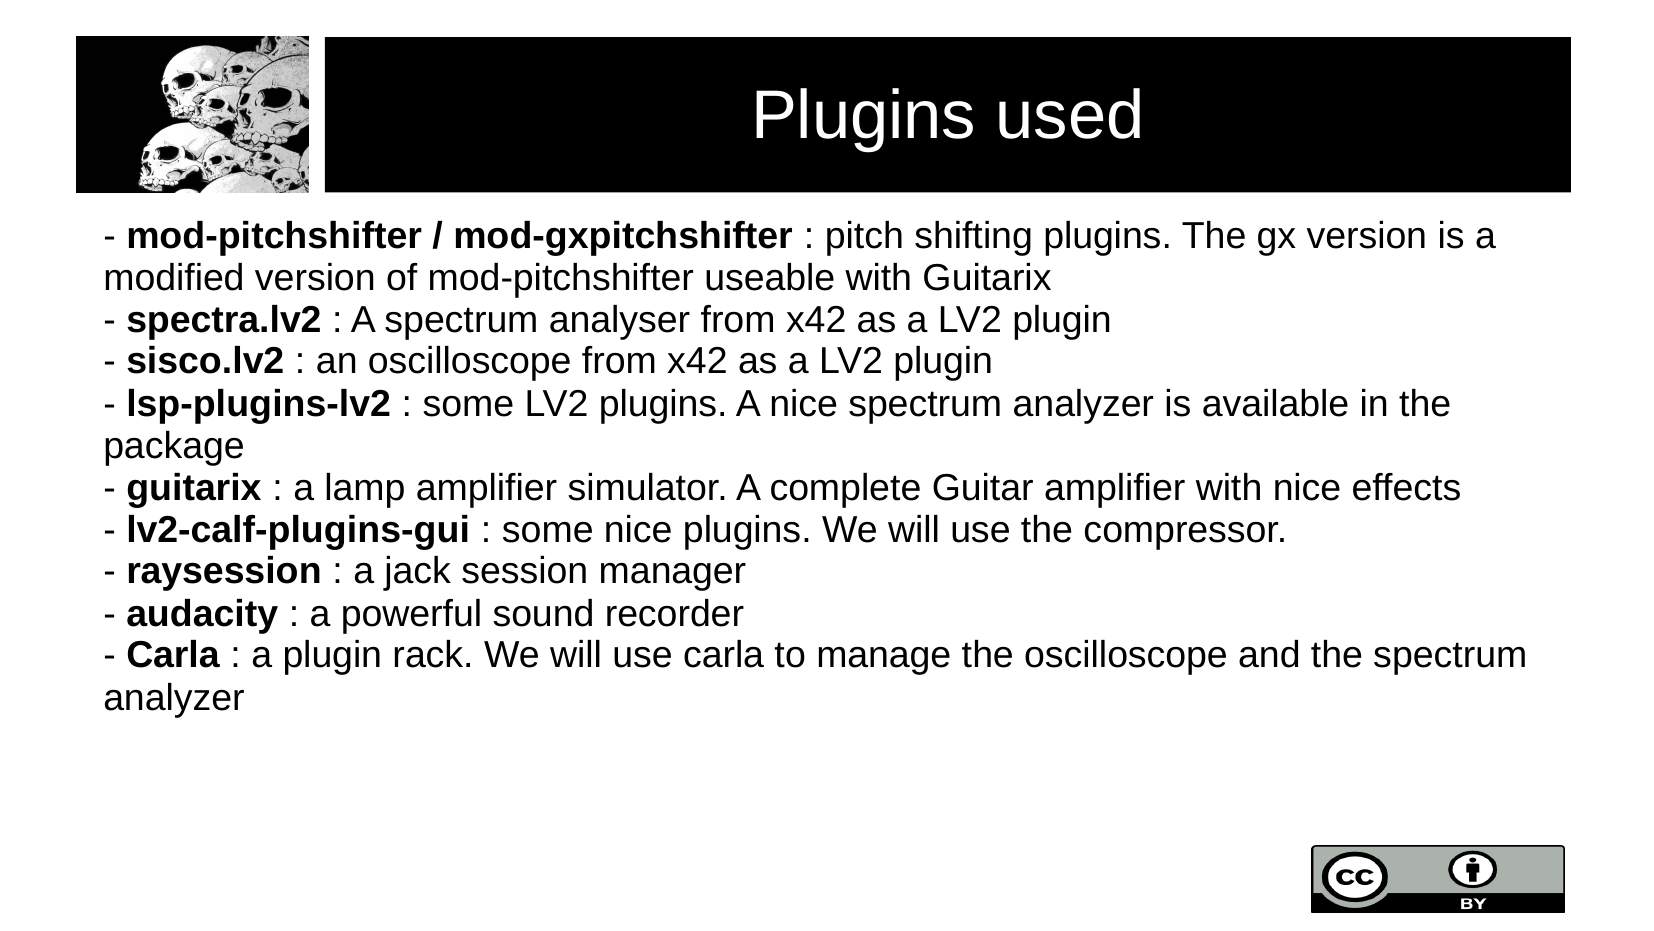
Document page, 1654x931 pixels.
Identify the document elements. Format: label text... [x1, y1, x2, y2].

text_box - mod-pitchshifter / mod-gxpitchshifter : pitch shifting plugins. The gx version is a modified version of mod-pitchshifter useable with Guitarix - spectra.lv2 : A spectrum analyser from x42 as a LV2 plugin - sisco.lv2 : an oscilloscope from x42 as a LV2 plugin - lsp-plugins-lv2 : some LV2 plugins. A nice spectrum analyzer is available in the package - guitarix : a lamp amplifier simulator. A complete Guitar amplifier with nice effects - lv2-calf-plugins-gui : some nice plugins. We will use the compressor. - raysession : a jack session manager - audacity : a powerful sound recorder - Carla : a plugin rack. We will use carla to manage the oscilloscope and the spectrum analyzer [88, 206, 1565, 726]
title Plugins used [324, 37, 1571, 193]
picture [1311, 845, 1565, 913]
picture [76, 36, 309, 193]
